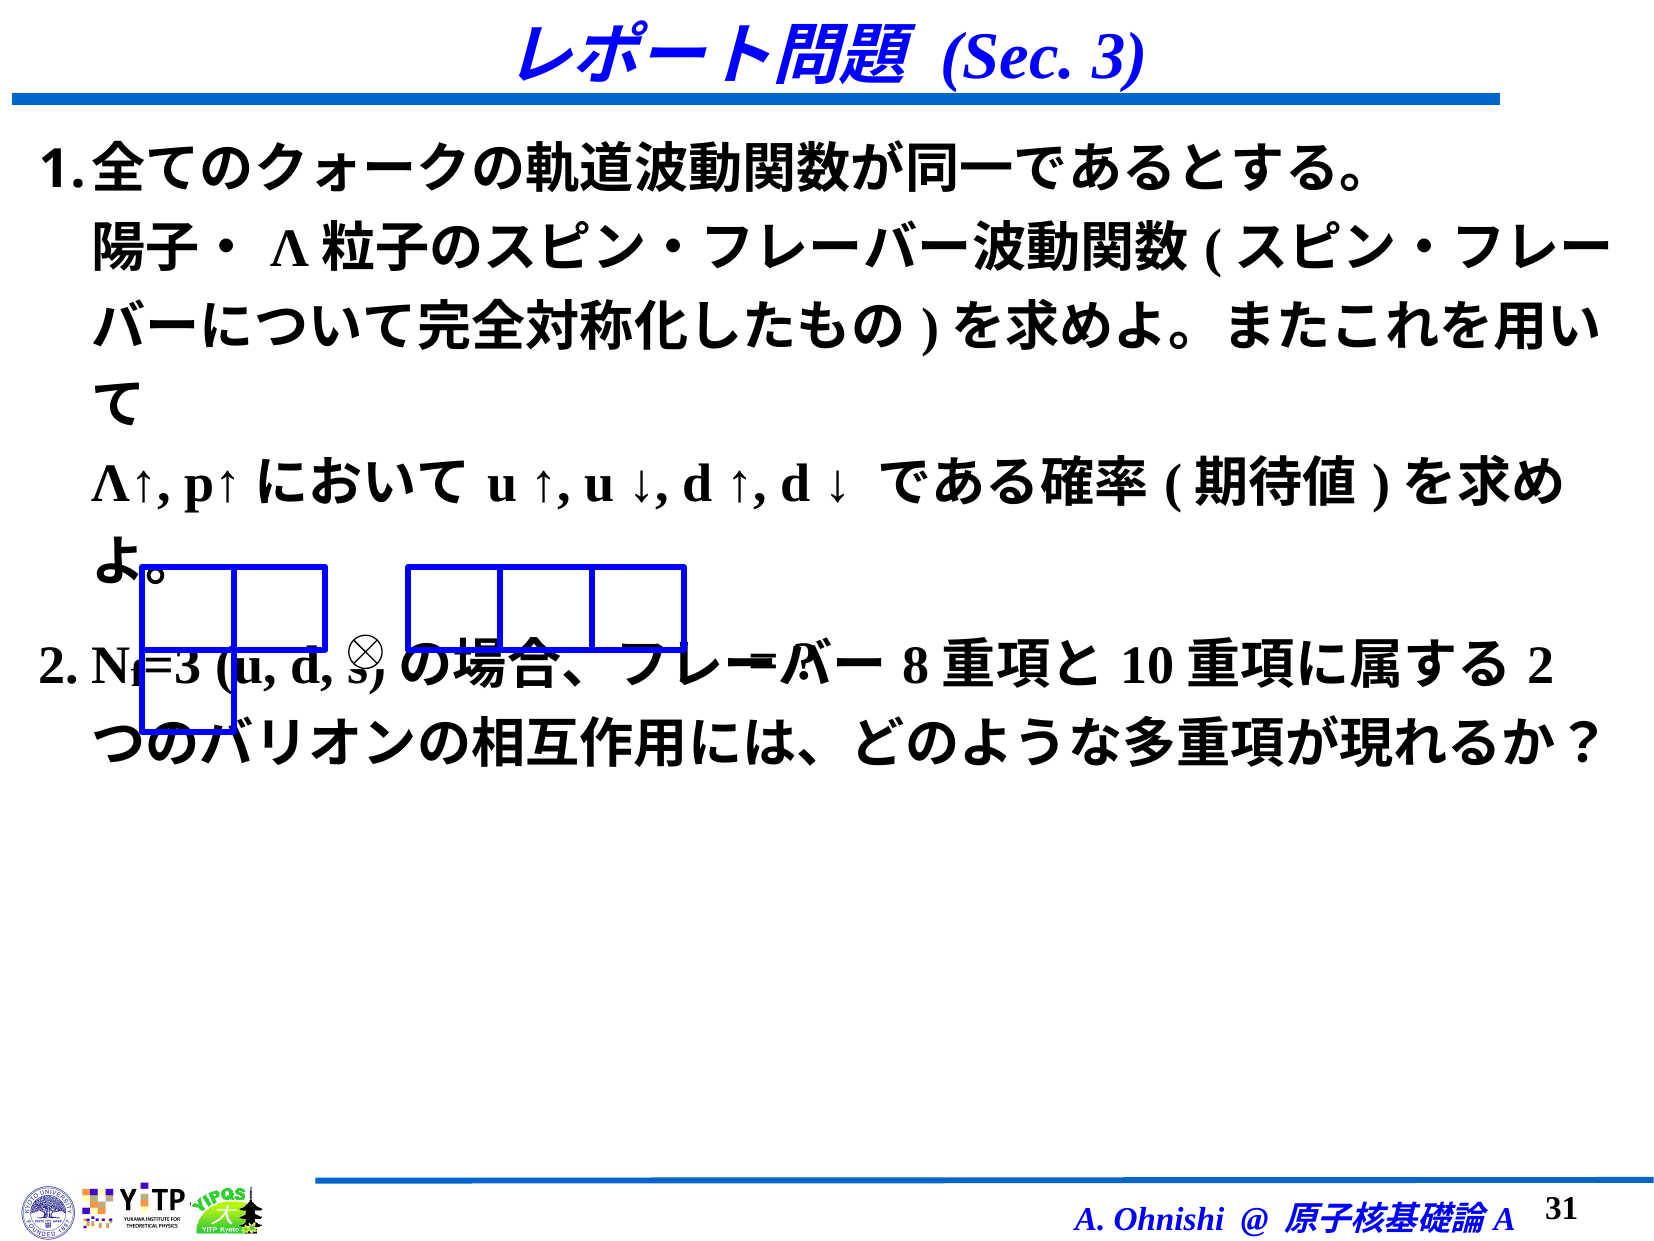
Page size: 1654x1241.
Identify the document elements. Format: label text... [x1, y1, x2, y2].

picture [77, 1179, 263, 1234]
title レポート問題 (Sec. 3) [0, 0, 1654, 99]
text_box = ? [748, 631, 859, 692]
text_box [345, 634, 386, 670]
list 全てのクォークの軌道波動関数が同一であるとする。 陽子・Λ粒子のスピン・フレーバー波動関数(スピン・フレーバーについて完全対称化したもの)を求めよ。またこれを用いて Λ↑, p↑においてu ↑, u ↓, d ↑, d ↓ である確率(期待値)を求めよ。 Nf=3 (u, d, s)の場合、フレーバー8重項と10重項に属する2つのバリオンの相互作用には、どのような多重項が現れるか？ [20, 124, 1621, 1146]
picture [20, 1185, 76, 1241]
